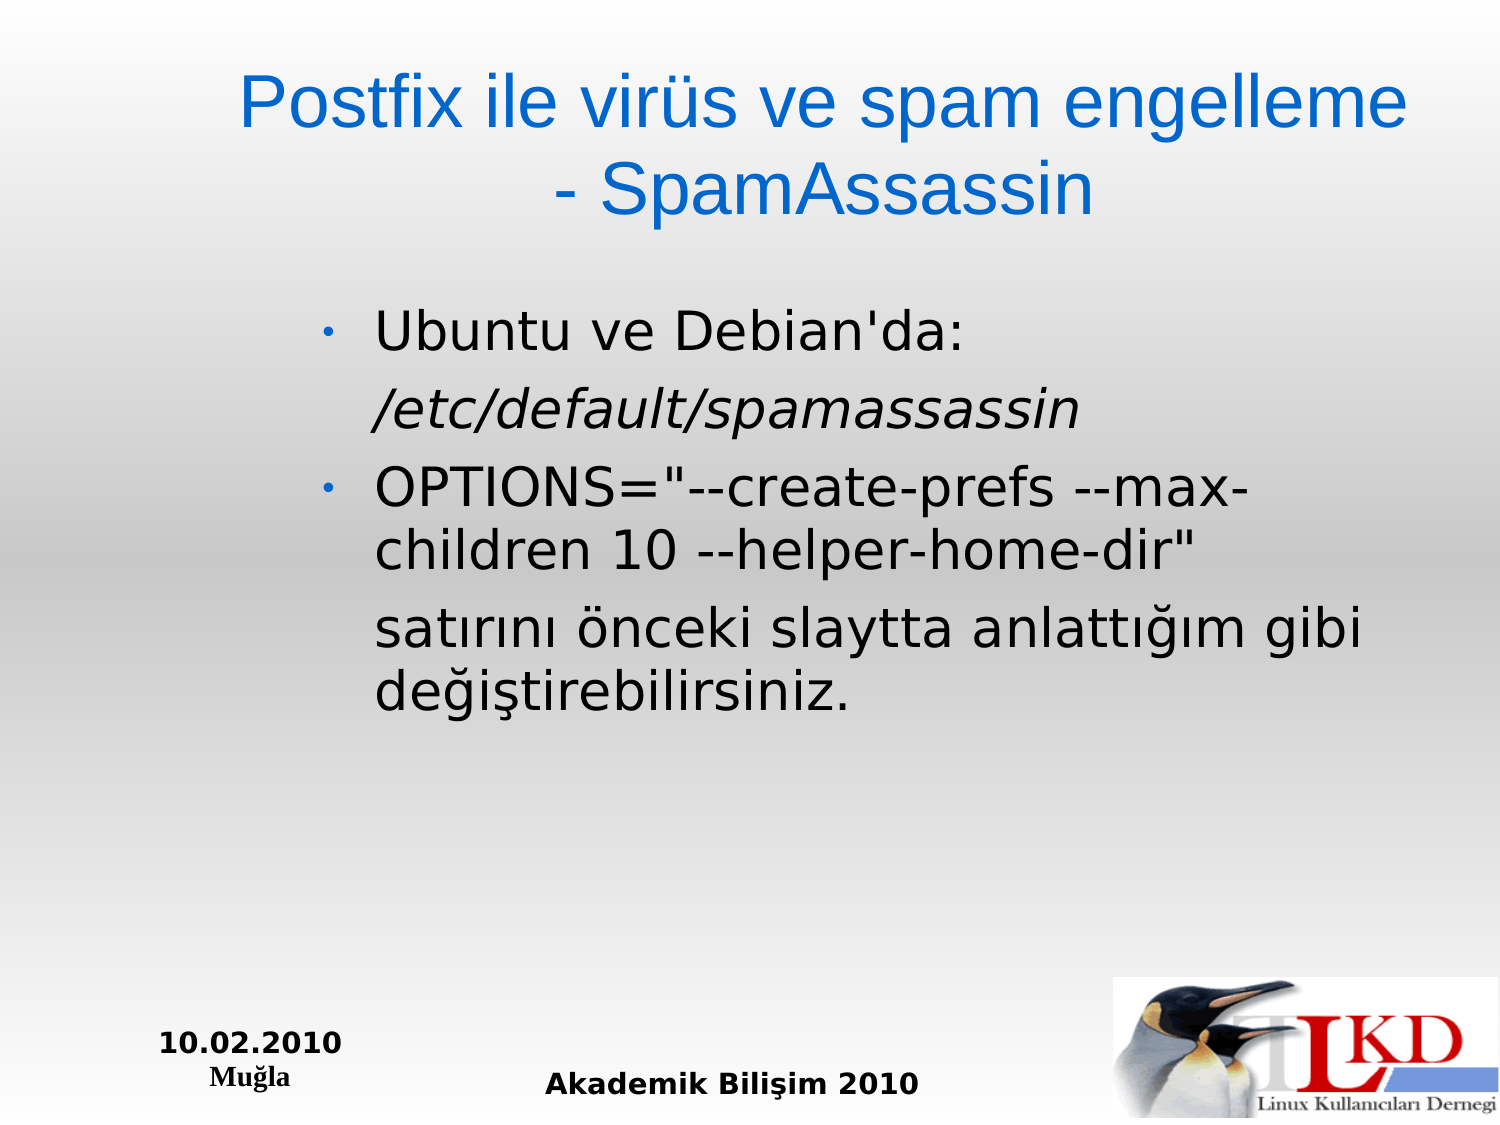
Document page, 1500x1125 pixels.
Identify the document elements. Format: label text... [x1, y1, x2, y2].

picture [1113, 977, 1499, 1118]
title Postfix ile virüs ve spam engelleme - SpamAssassin [224, 49, 1425, 238]
list Ubuntu ve Debian'da: /etc/default/spamassassin OPTIONS="--create-prefs --max-children 10 --helper-home-dir" satırını önceki slaytta anlattığım gibi değiştirebilirsiniz. [224, 299, 1425, 975]
